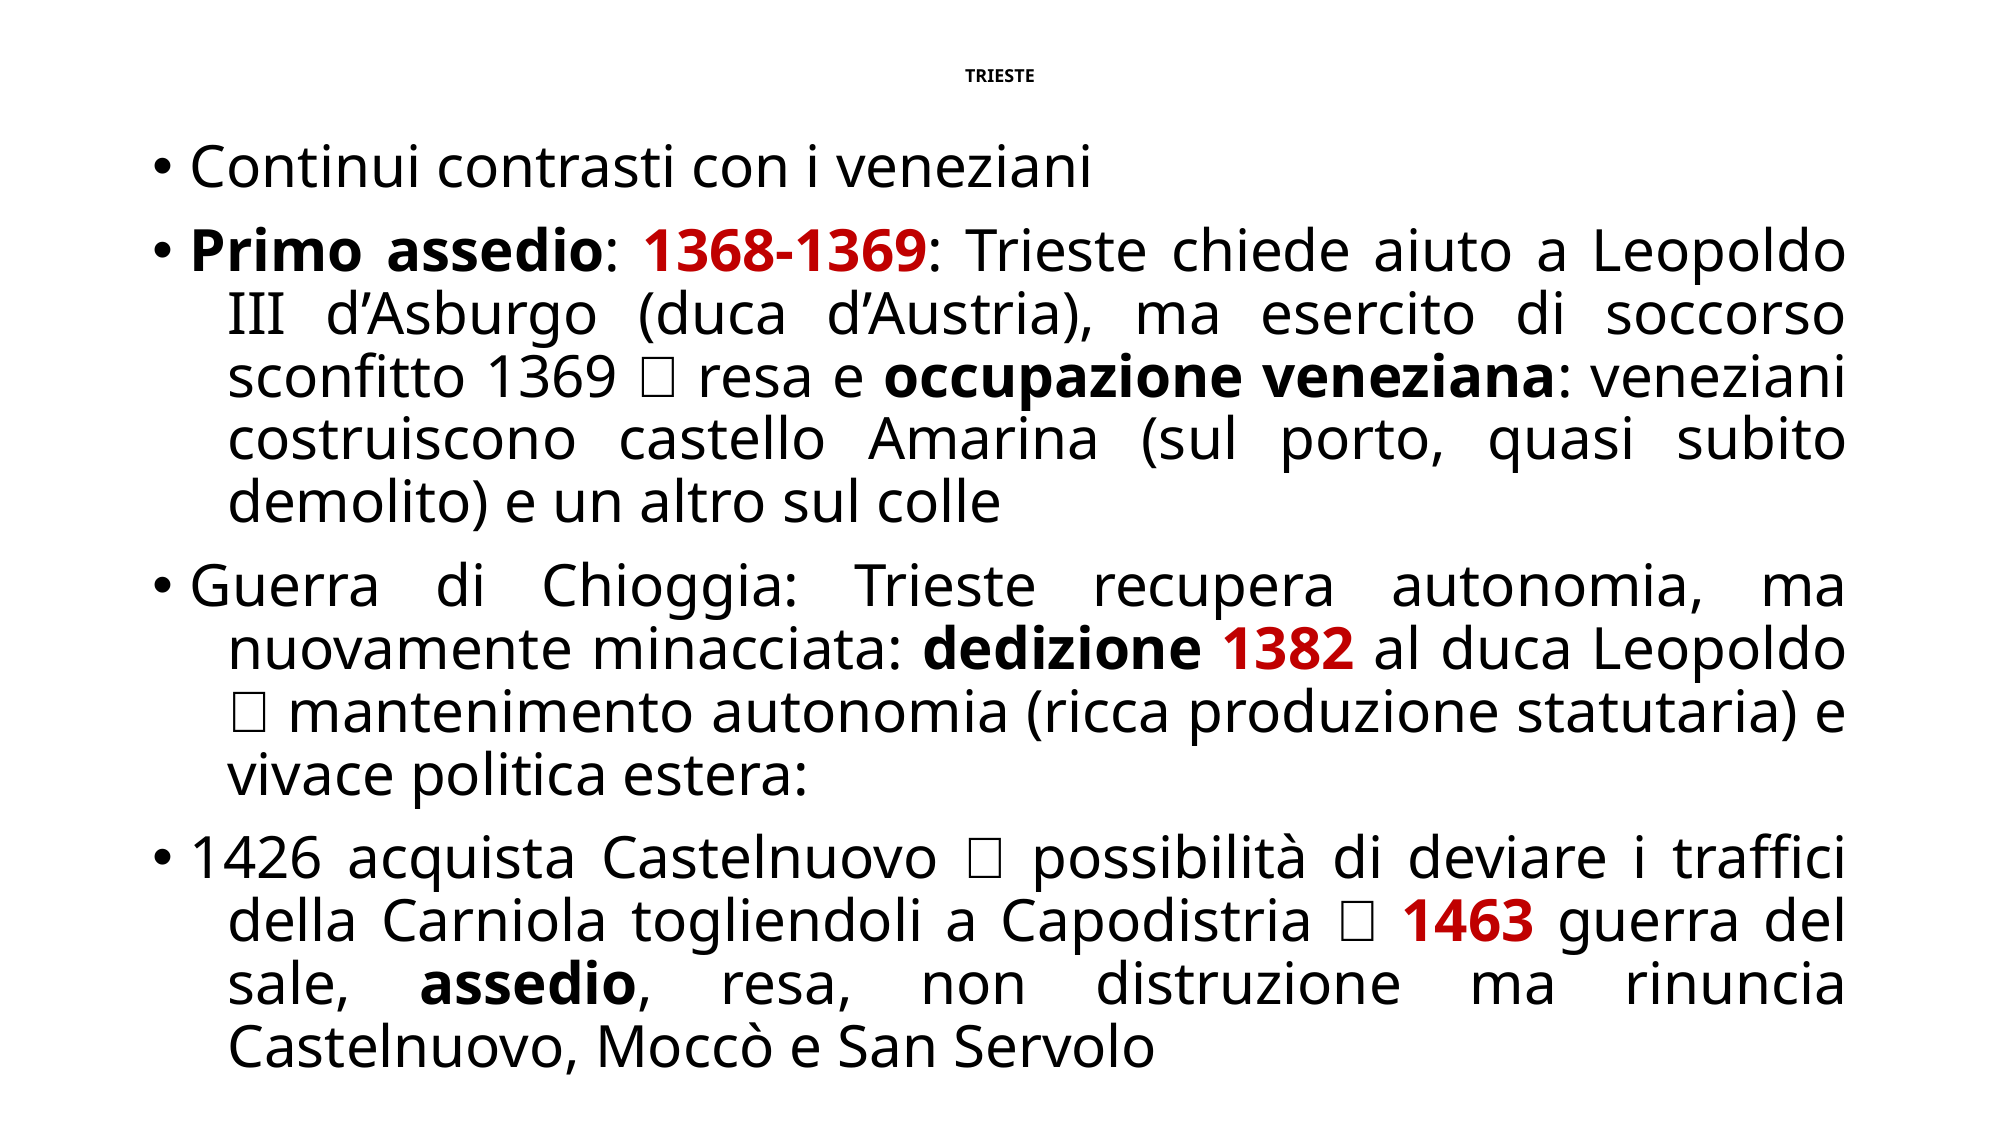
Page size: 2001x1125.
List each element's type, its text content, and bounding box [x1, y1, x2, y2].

title TRIESTE [137, 59, 1863, 95]
list Continui contrasti con i veneziani Primo assedio: 1368-1369: Trieste chiede aiuto a Leopoldo III d’Asburgo (duca d’Austria), ma esercito di soccorso sconfitto 1369  resa e occupazione veneziana: veneziani costruiscono castello Amarina (sul porto, quasi subito demolito) e un altro sul colle Guerra di Chioggia: Trieste recupera autonomia, ma nuovamente minacciata: dedizione 1382 al duca Leopoldo  mantenimento autonomia (ricca produzione statutaria) e vivace politica estera: 1426 acquista Castelnuovo  possibilità di deviare i traffici della Carniola togliendoli a Capodistria  1463 guerra del sale, assedio, resa, non distruzione ma rinuncia Castelnuovo, Moccò e San Servolo [137, 129, 1863, 1113]
